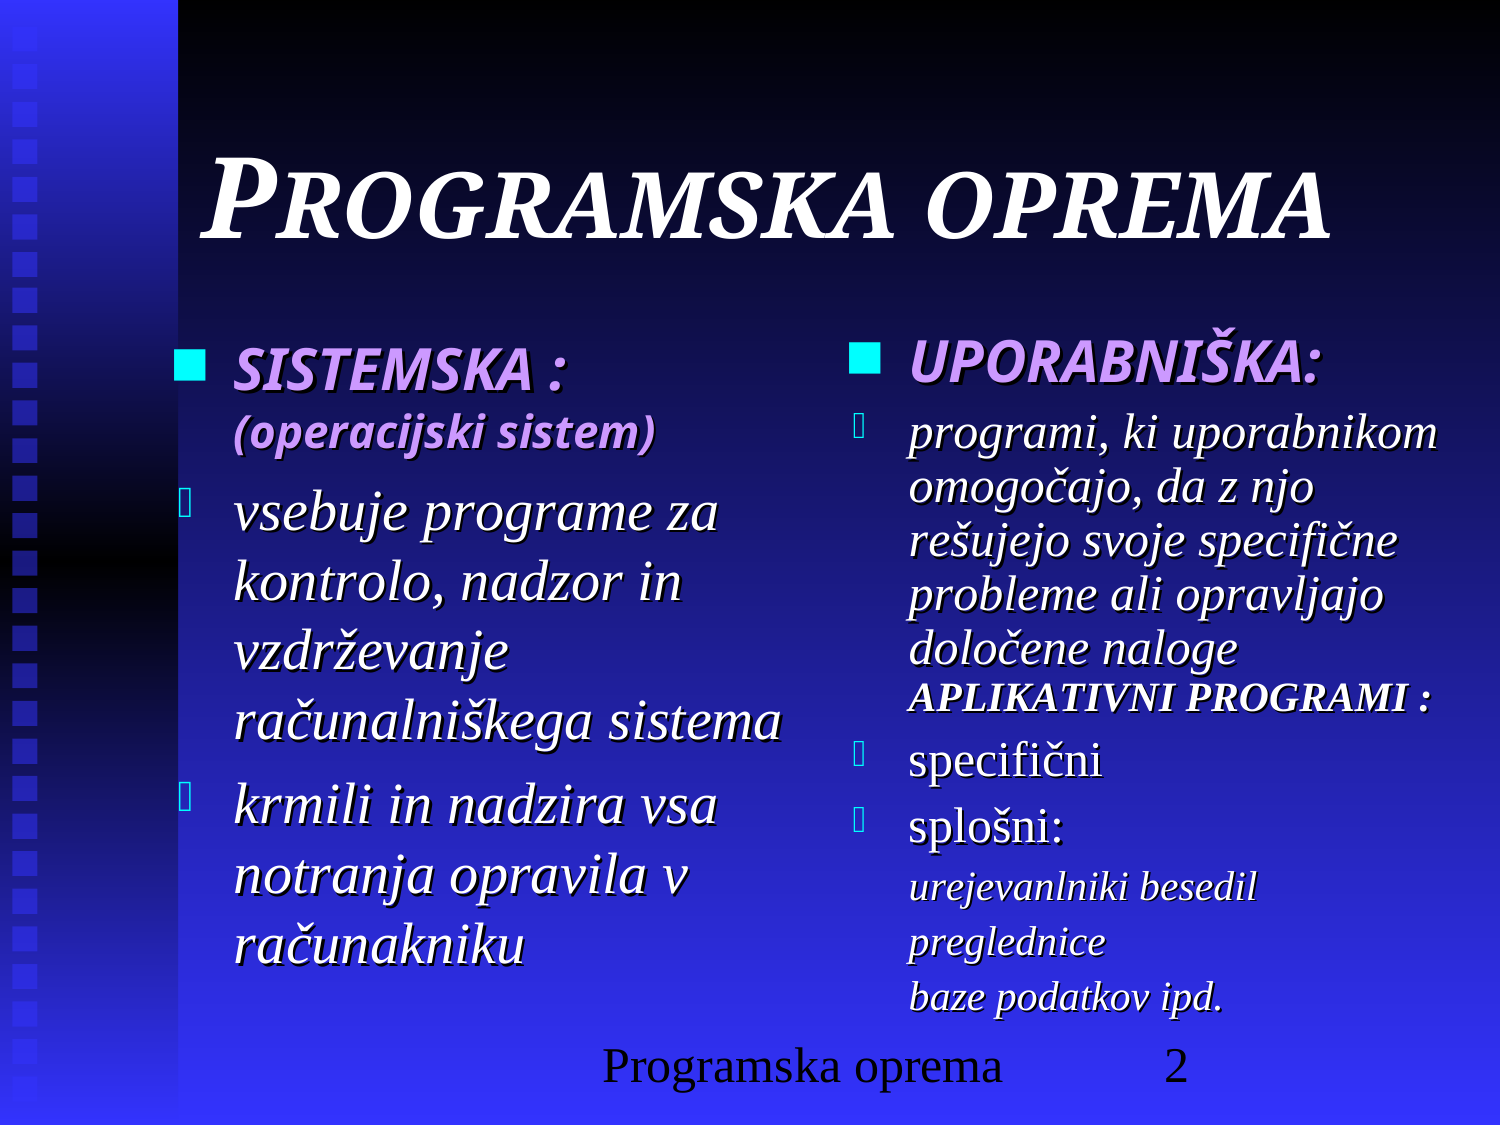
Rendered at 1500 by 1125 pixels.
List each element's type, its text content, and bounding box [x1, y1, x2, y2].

title PROGRAMSKA OPREMA [187, 99, 1463, 288]
list UPORABNIŠKA: programi, ki uporabnikom omogočajo, da z njo rešujejo svoje specifične probleme ali opravljajo določene naloge APLIKATIVNI PROGRAMI : specifični splošni: urejevanlniki besedil preglednice baze podatkov ipd. [837, 324, 1463, 1028]
list SISTEMSKA : (operacijski sistem) vsebuje programe za kontrolo, nadzor in vzdrževanje računalniškega sistema krmili in nadzira vsa notranja opravila v računakniku [162, 324, 813, 1069]
